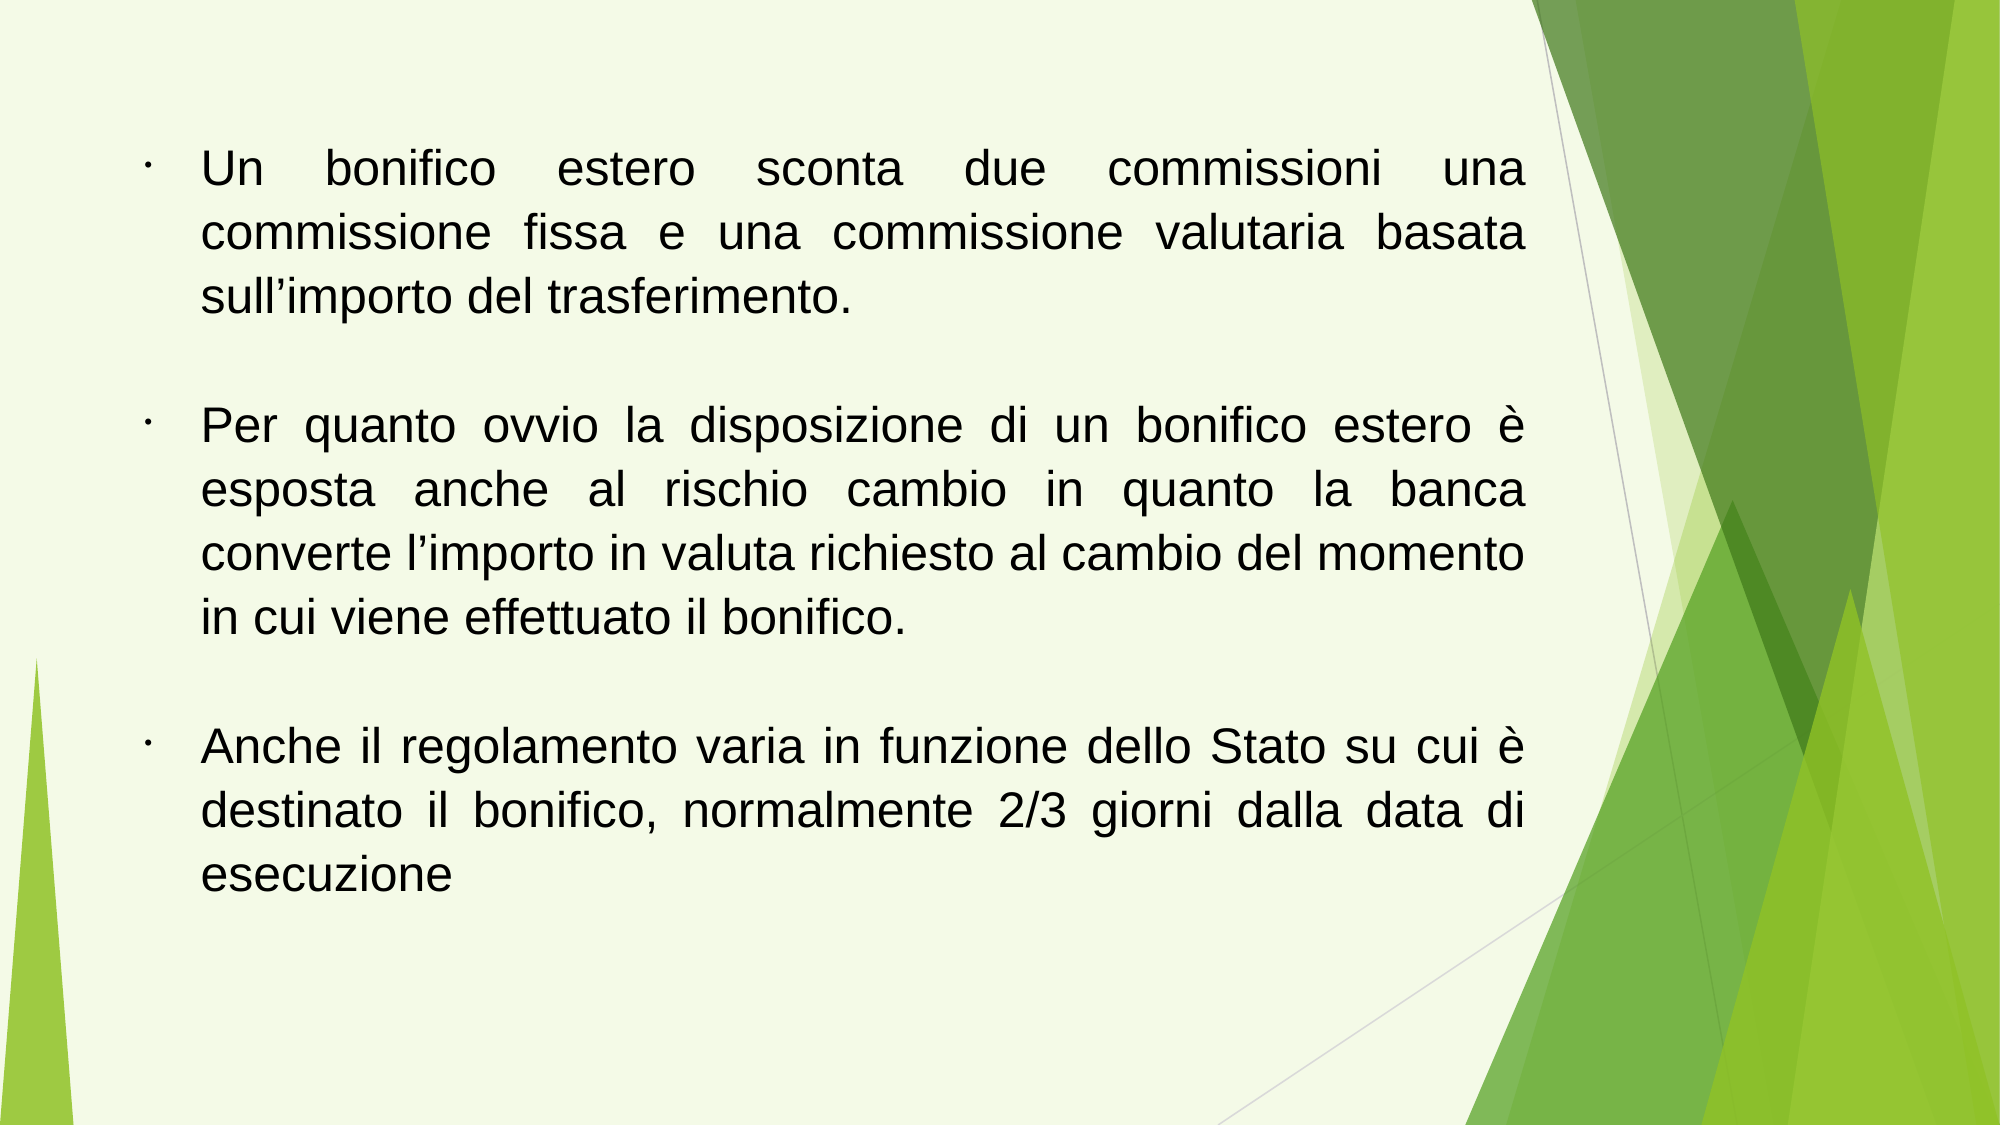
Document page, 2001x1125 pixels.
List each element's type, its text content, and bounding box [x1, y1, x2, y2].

text_box Un bonifico estero sconta due commissioni una commissione fissa e una commissione valutaria basata sull’importo del trasferimento. Per quanto ovvio la disposizione di un bonifico estero è esposta anche al rischio cambio in quanto la banca converte l’importo in valuta richiesto al cambio del momento in cui viene effettuato il bonifico. Anche il regolamento varia in funzione dello Stato su cui è destinato il bonifico, normalmente 2/3 giorni dalla data di esecuzione [0, 123, 1541, 909]
